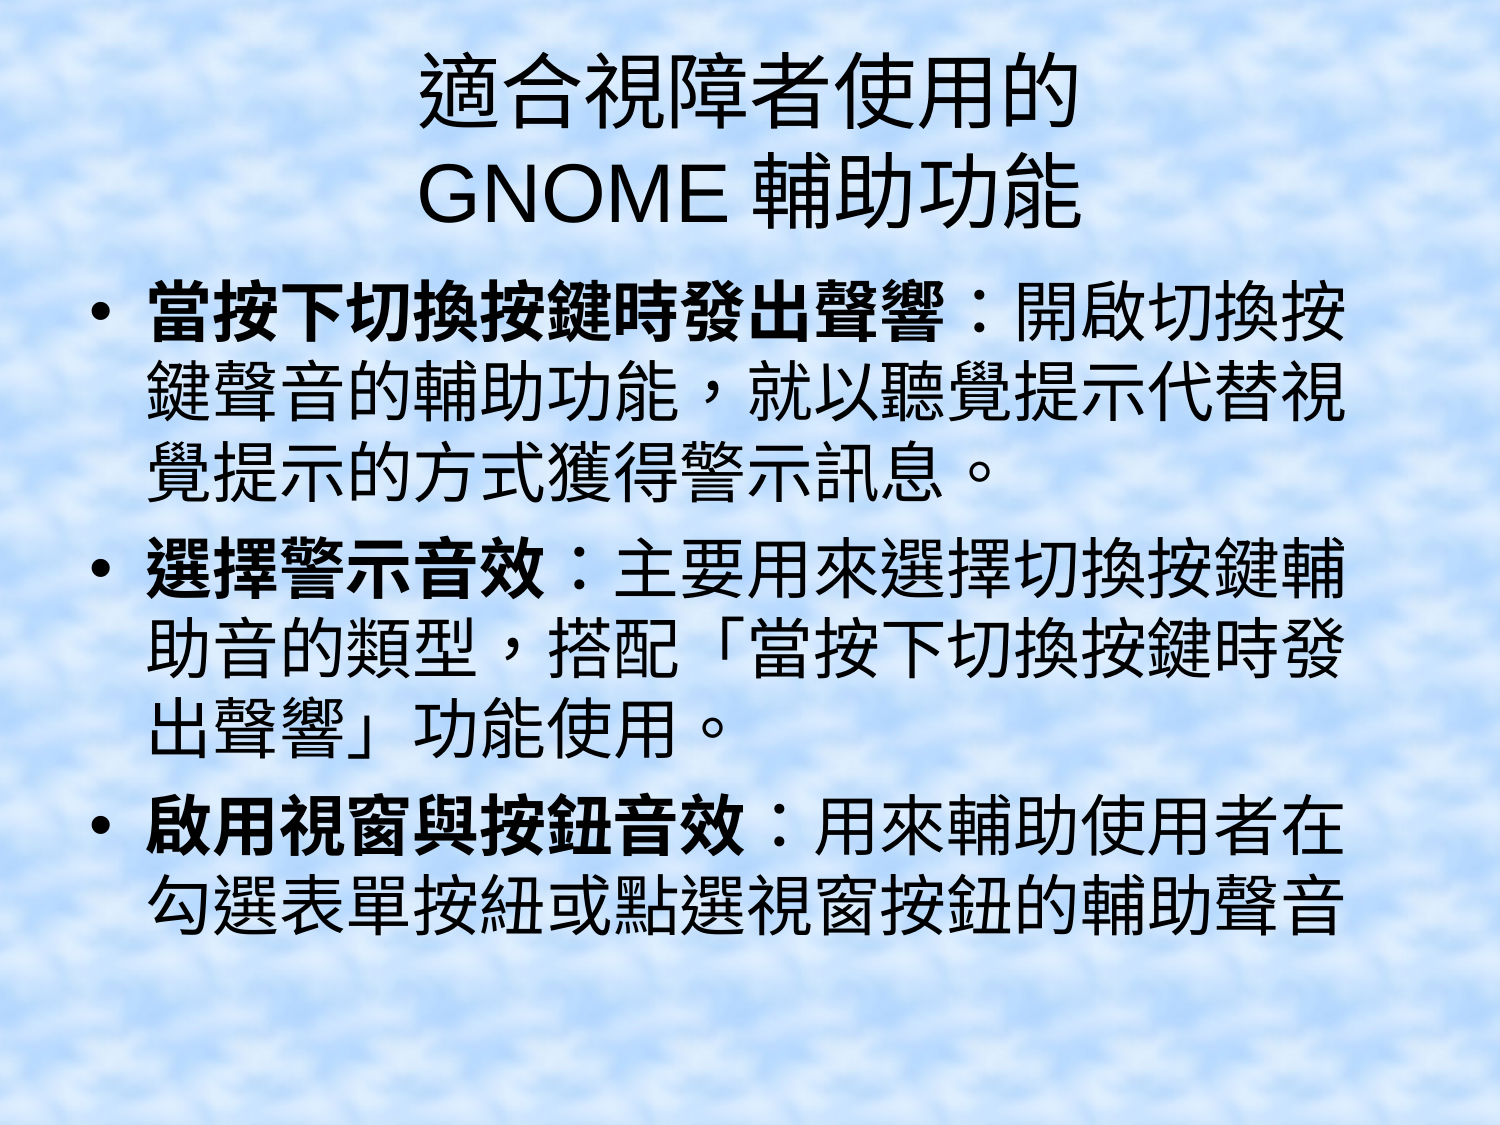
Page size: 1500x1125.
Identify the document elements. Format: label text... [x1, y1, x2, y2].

list 當按下切換按鍵時發出聲響：開啟切換按鍵聲音的輔助功能，就以聽覺提示代替視覺提示的方式獲得警示訊息。 選擇警示音效：主要用來選擇切換按鍵輔助音的類型，搭配「當按下切換按鍵時發出聲響」功能使用。 啟用視窗與按鈕音效：用來輔助使用者在勾選表單按紐或點選視窗按鈕的輔助聲音 [75, 262, 1426, 1021]
title 適合視障者使用的 GNOME輔助功能 [75, 20, 1426, 257]
picture [0, 0, 1500, 1125]
